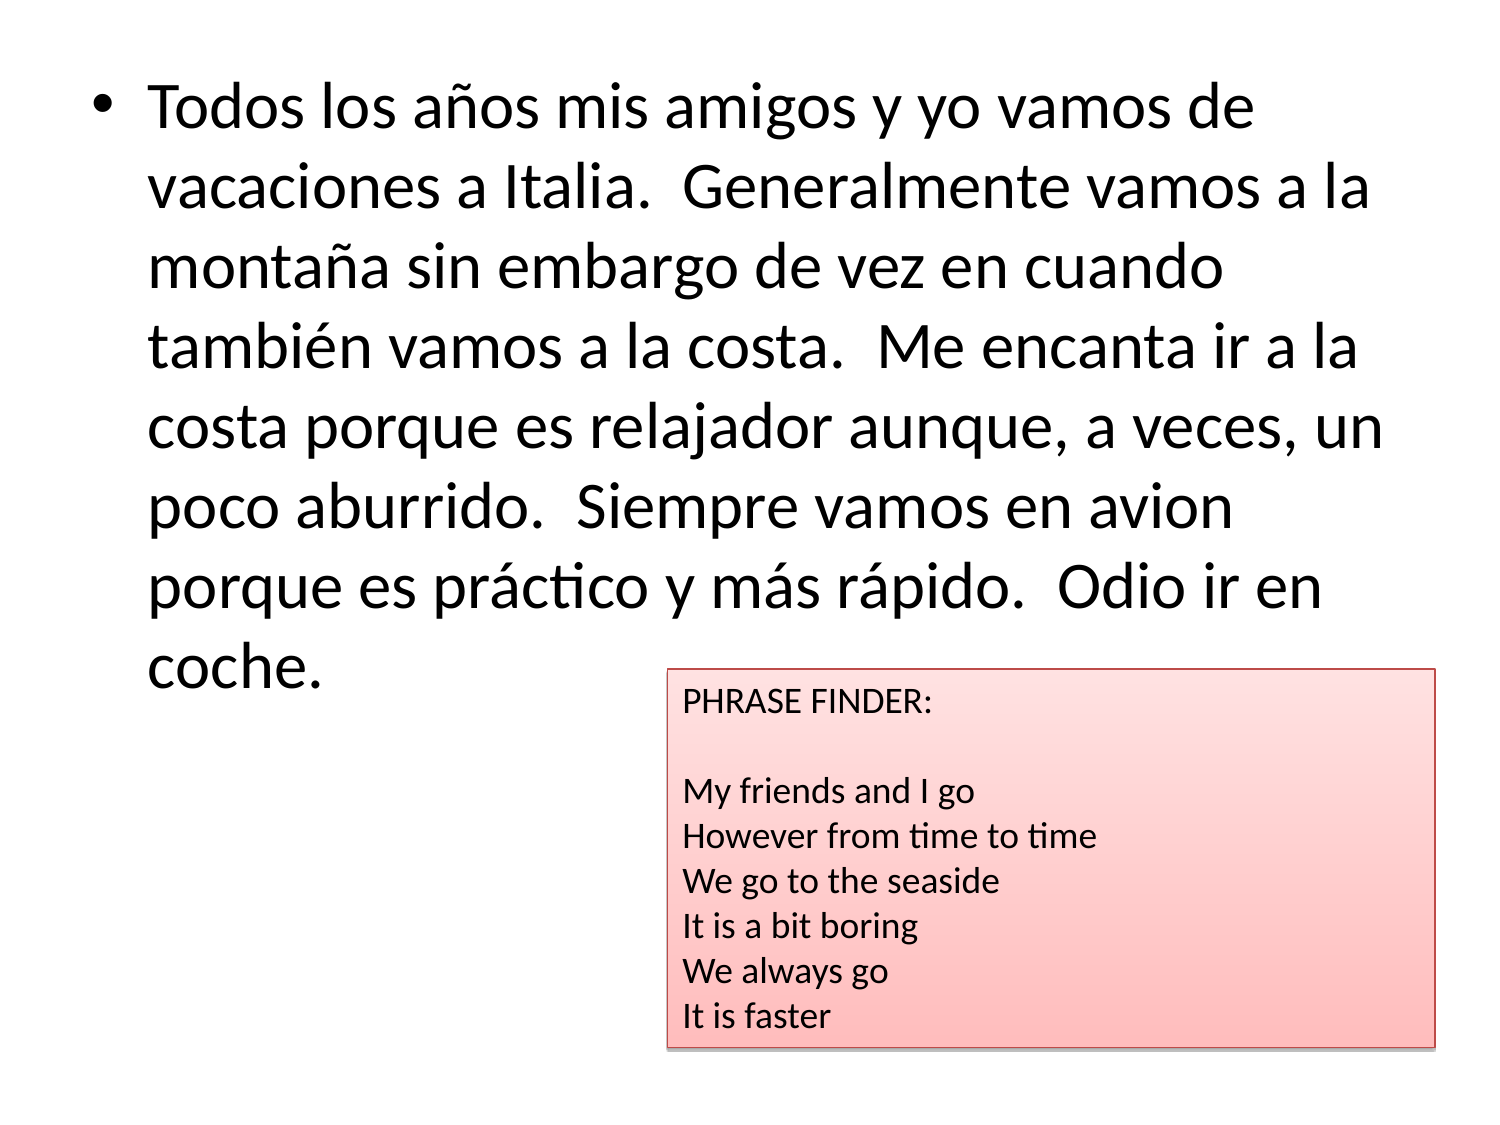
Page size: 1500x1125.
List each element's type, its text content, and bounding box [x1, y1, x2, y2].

text_box PHRASE FINDER: My friends and I go However from time to time We go to the seaside It is a bit boring We always go It is faster [667, 668, 1436, 1048]
list Todos los años mis amigos y yo vamos de vacaciones a Italia. Generalmente vamos a la montaña sin embargo de vez en cuando también vamos a la costa. Me encanta ir a la costa porque es relajador aunque, a veces, un poco aburrido. Siempre vamos en avion porque es práctico y más rápido. Odio ir en coche. [76, 54, 1427, 740]
